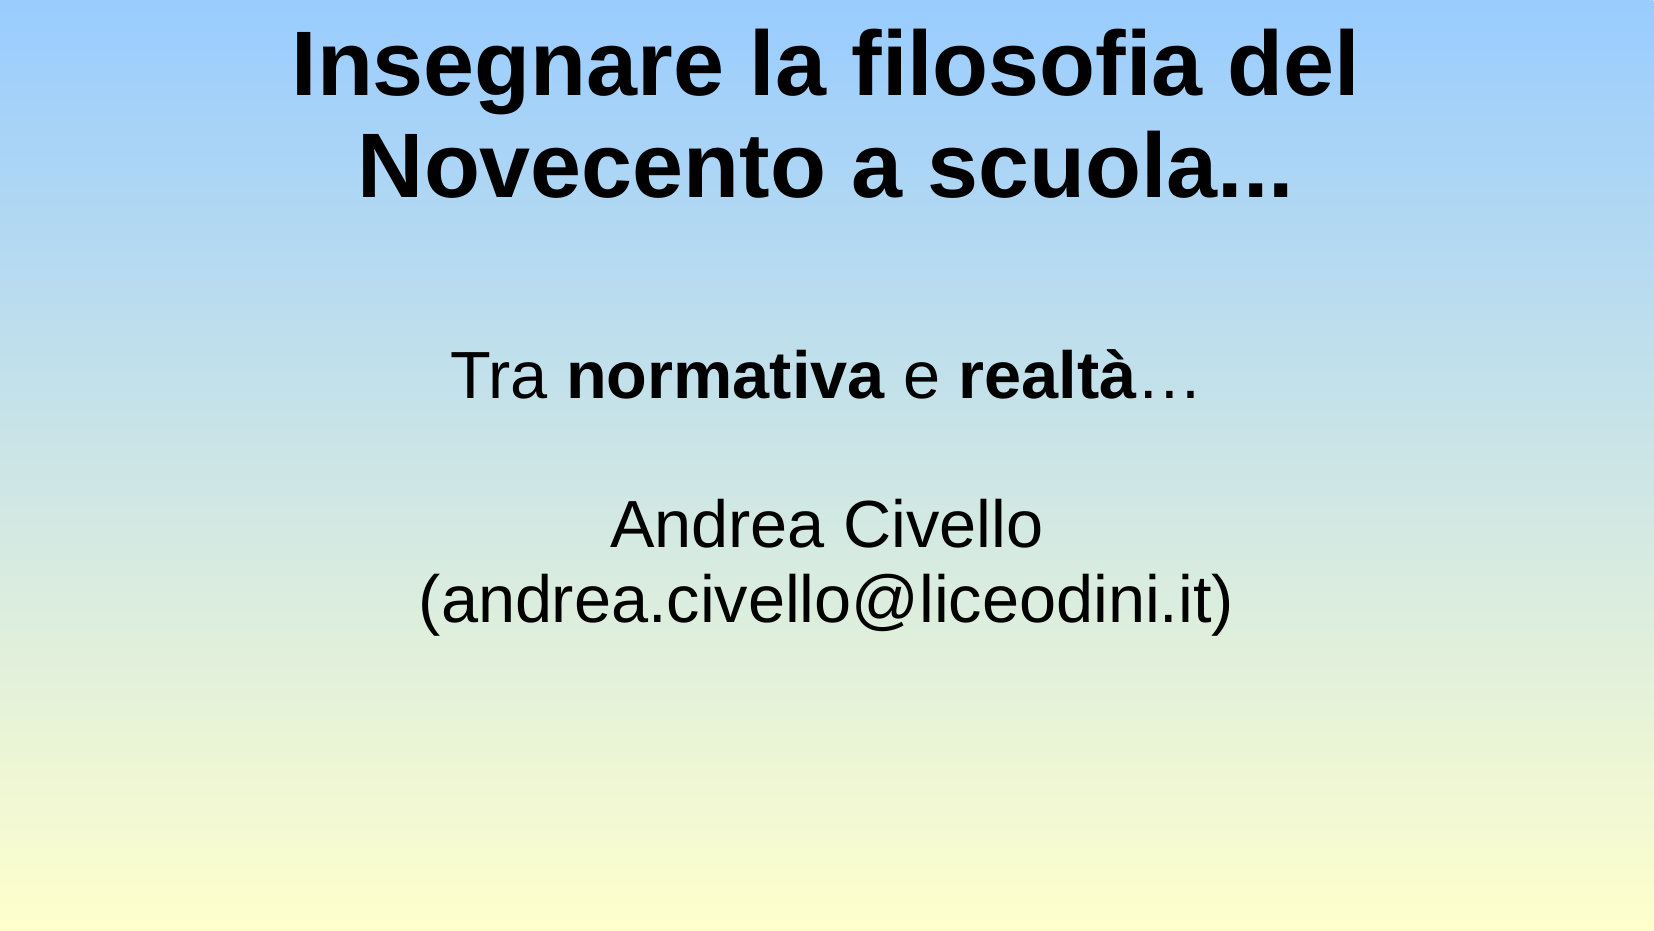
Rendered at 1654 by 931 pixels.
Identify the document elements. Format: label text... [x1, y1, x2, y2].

title Insegnare la filosofia del Novecento a scuola... [82, 12, 1571, 217]
subtitle Tra normativa e realtà… Andrea Civello (andrea.civello@liceodini.it) [82, 217, 1571, 758]
